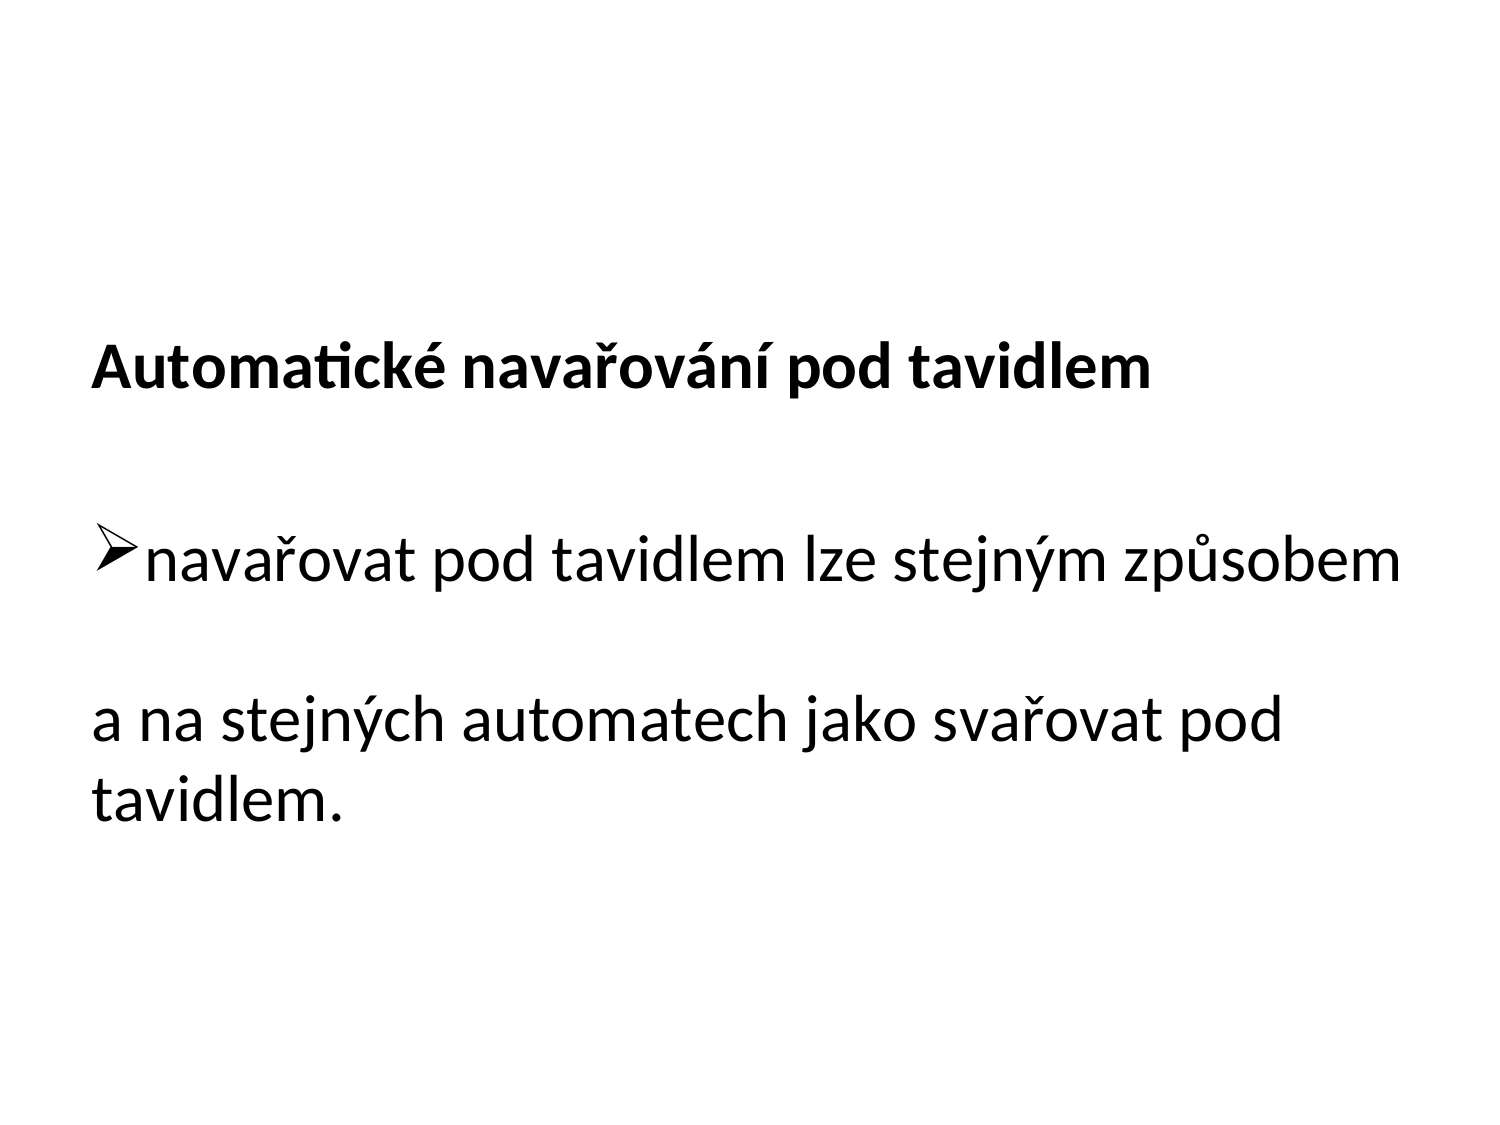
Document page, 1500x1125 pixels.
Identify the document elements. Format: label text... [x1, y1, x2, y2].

list Automatické navařování pod tavidlem navařovat pod tavidlem lze stejným způsobem a na stejných automatech jako svařovat pod tavidlem. [76, 314, 1427, 843]
